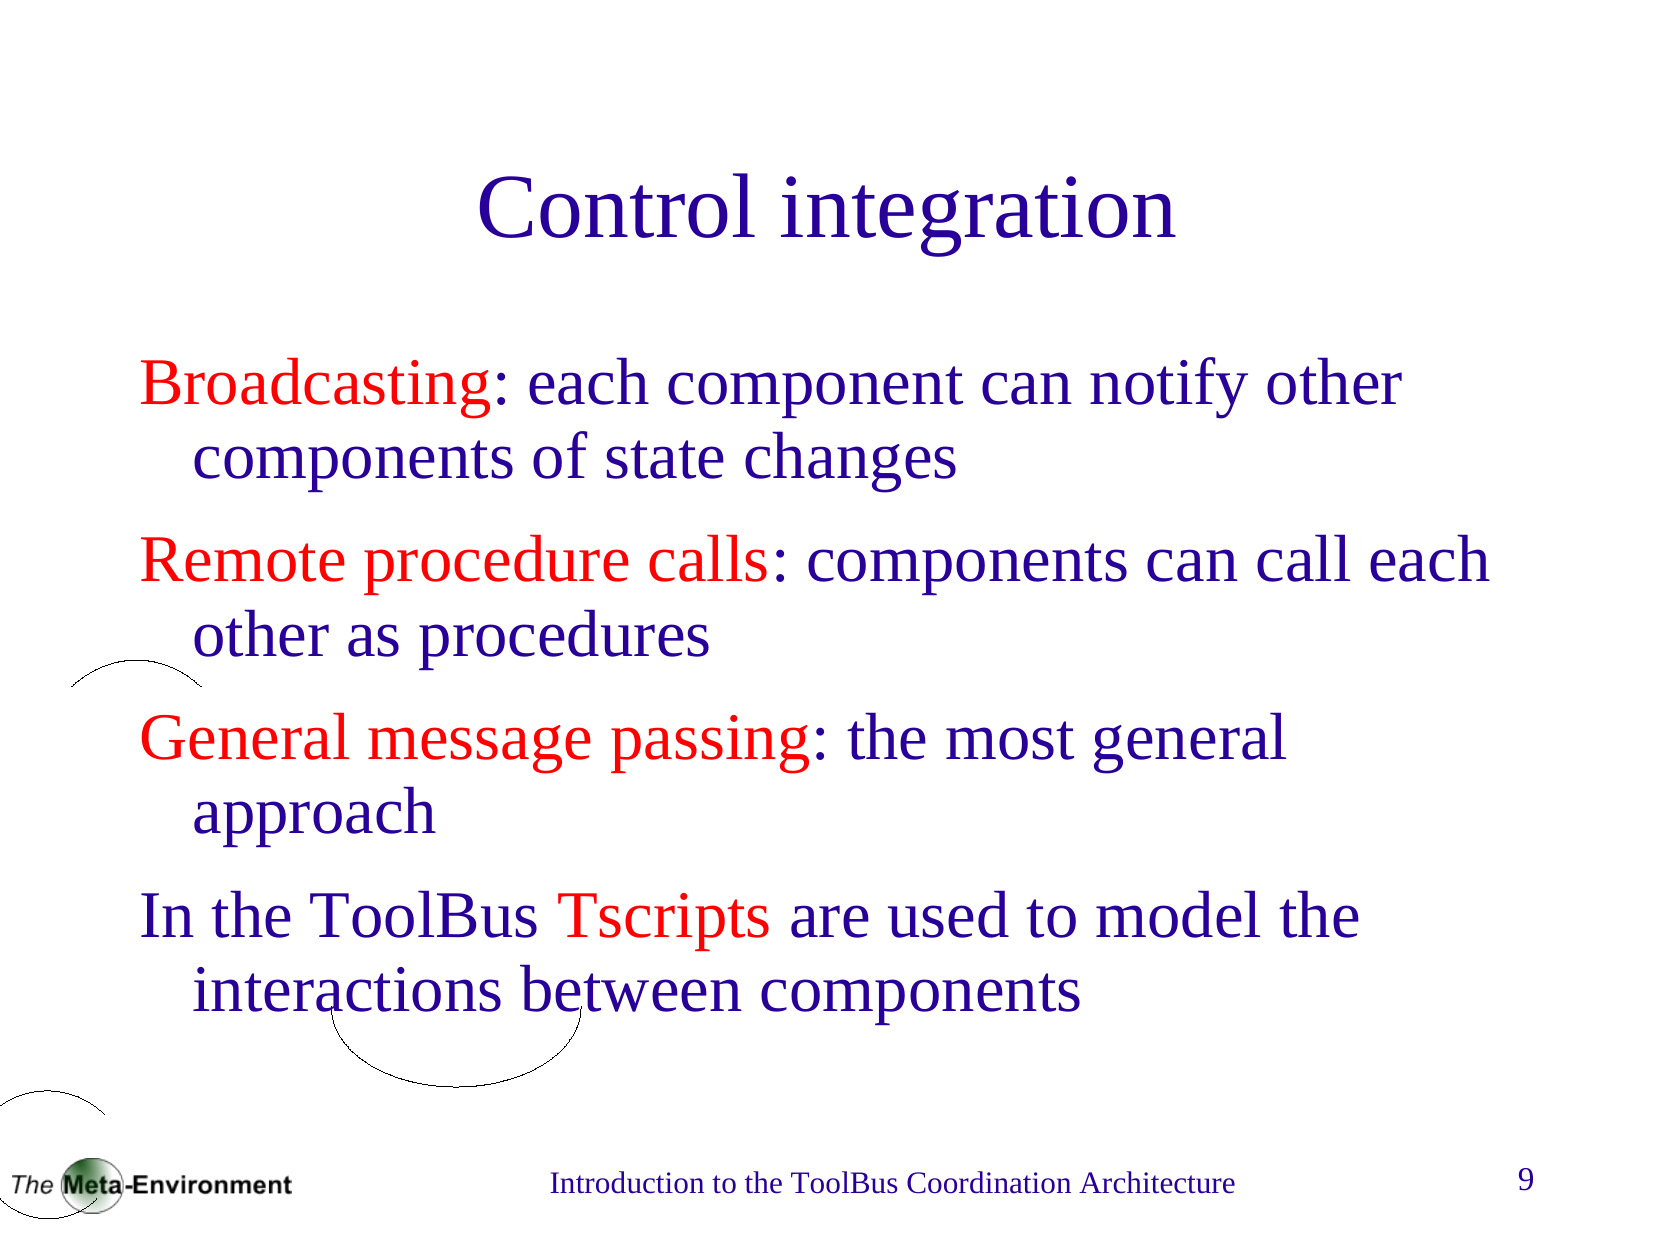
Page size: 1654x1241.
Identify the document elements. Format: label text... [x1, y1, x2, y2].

list Broadcasting: each component can notify other components of state changes Remote procedure calls: components can call each other as procedures General message passing: the most general approach In the ToolBus Tscripts are used to model the interactions between components [121, 344, 1534, 1127]
picture [12, 1158, 292, 1214]
title Control integration [121, 102, 1534, 311]
